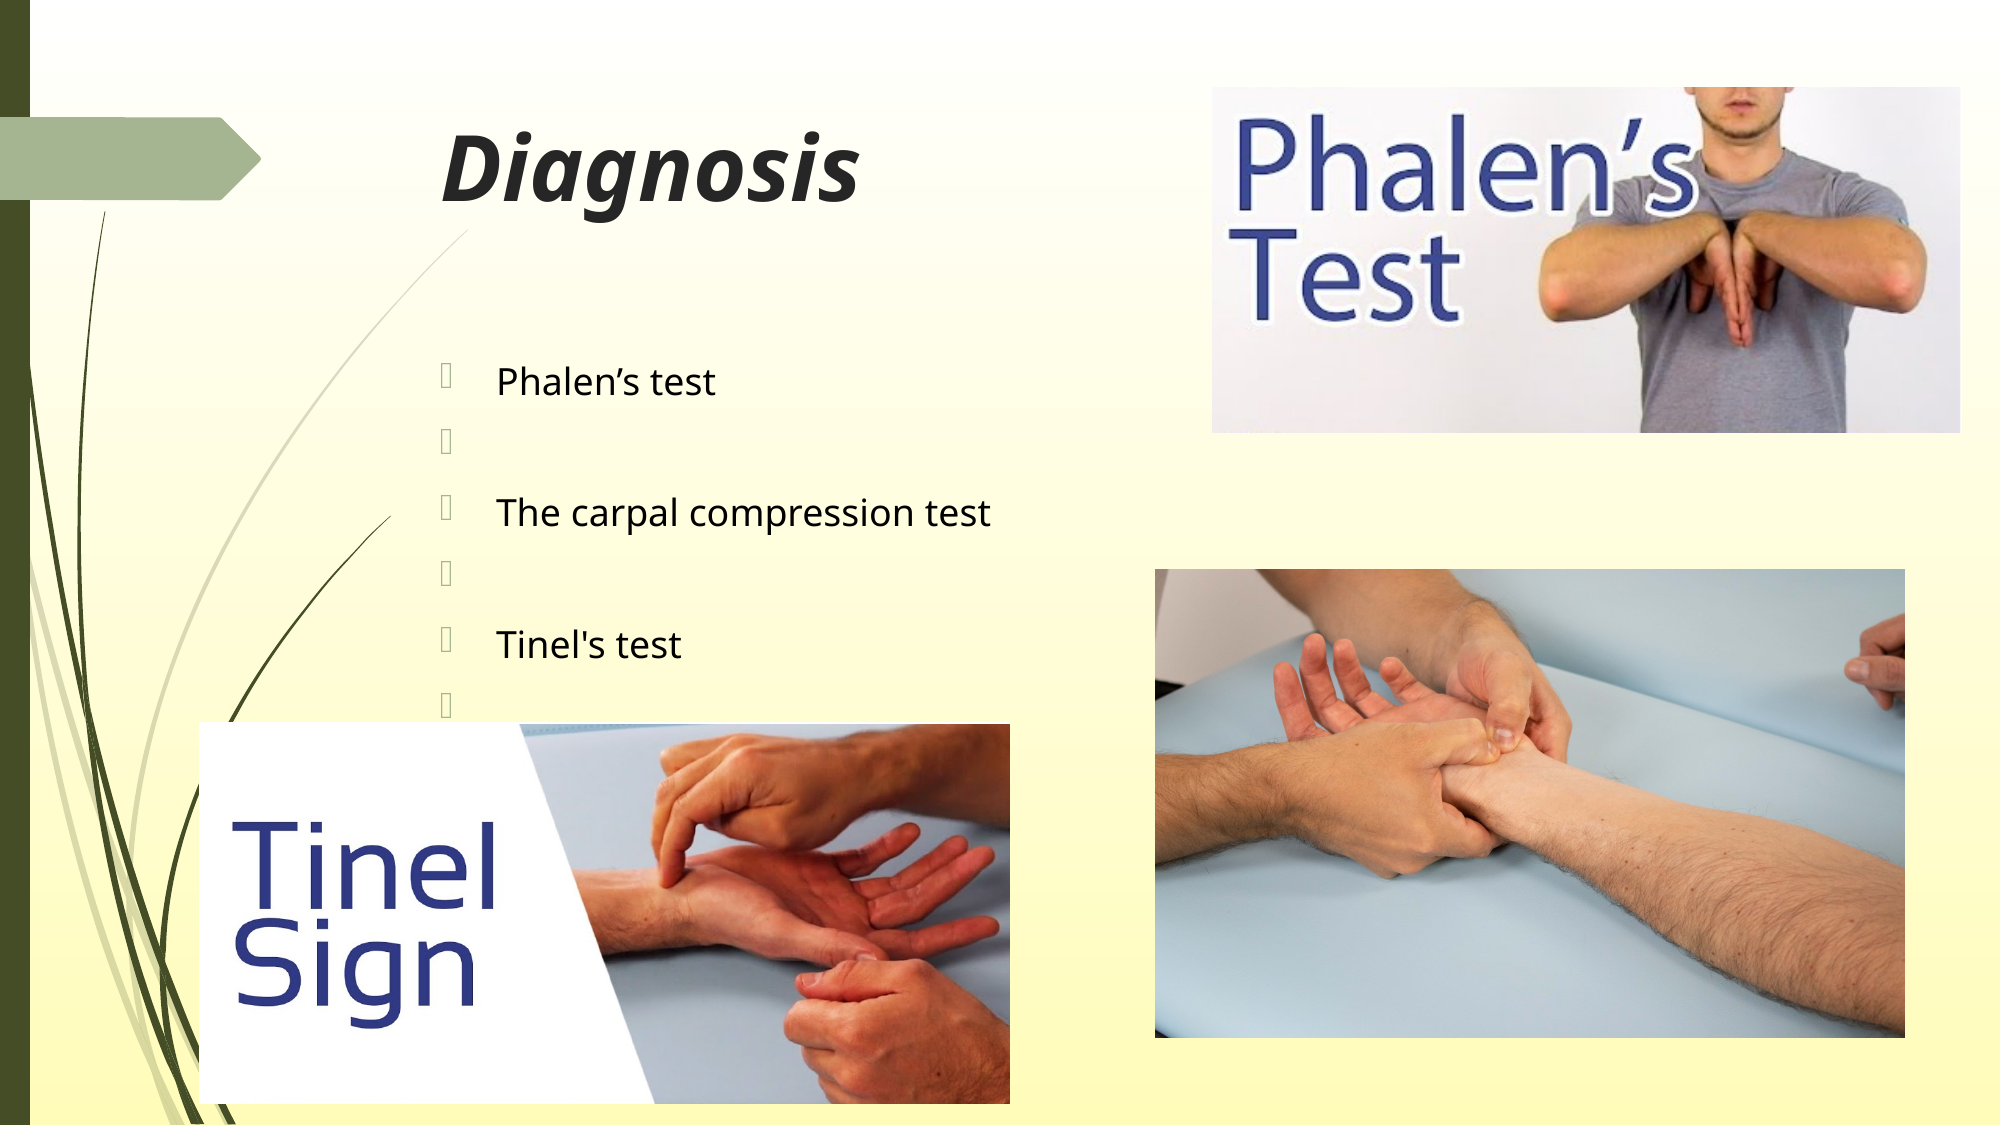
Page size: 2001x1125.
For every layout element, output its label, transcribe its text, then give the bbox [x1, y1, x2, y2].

list Phalen’s test The carpal compression test Tinel's test [424, 350, 1888, 970]
picture [199, 722, 1010, 1104]
picture [1155, 569, 1905, 1038]
picture [1212, 87, 1962, 433]
title Diagnosis [425, 102, 1212, 313]
